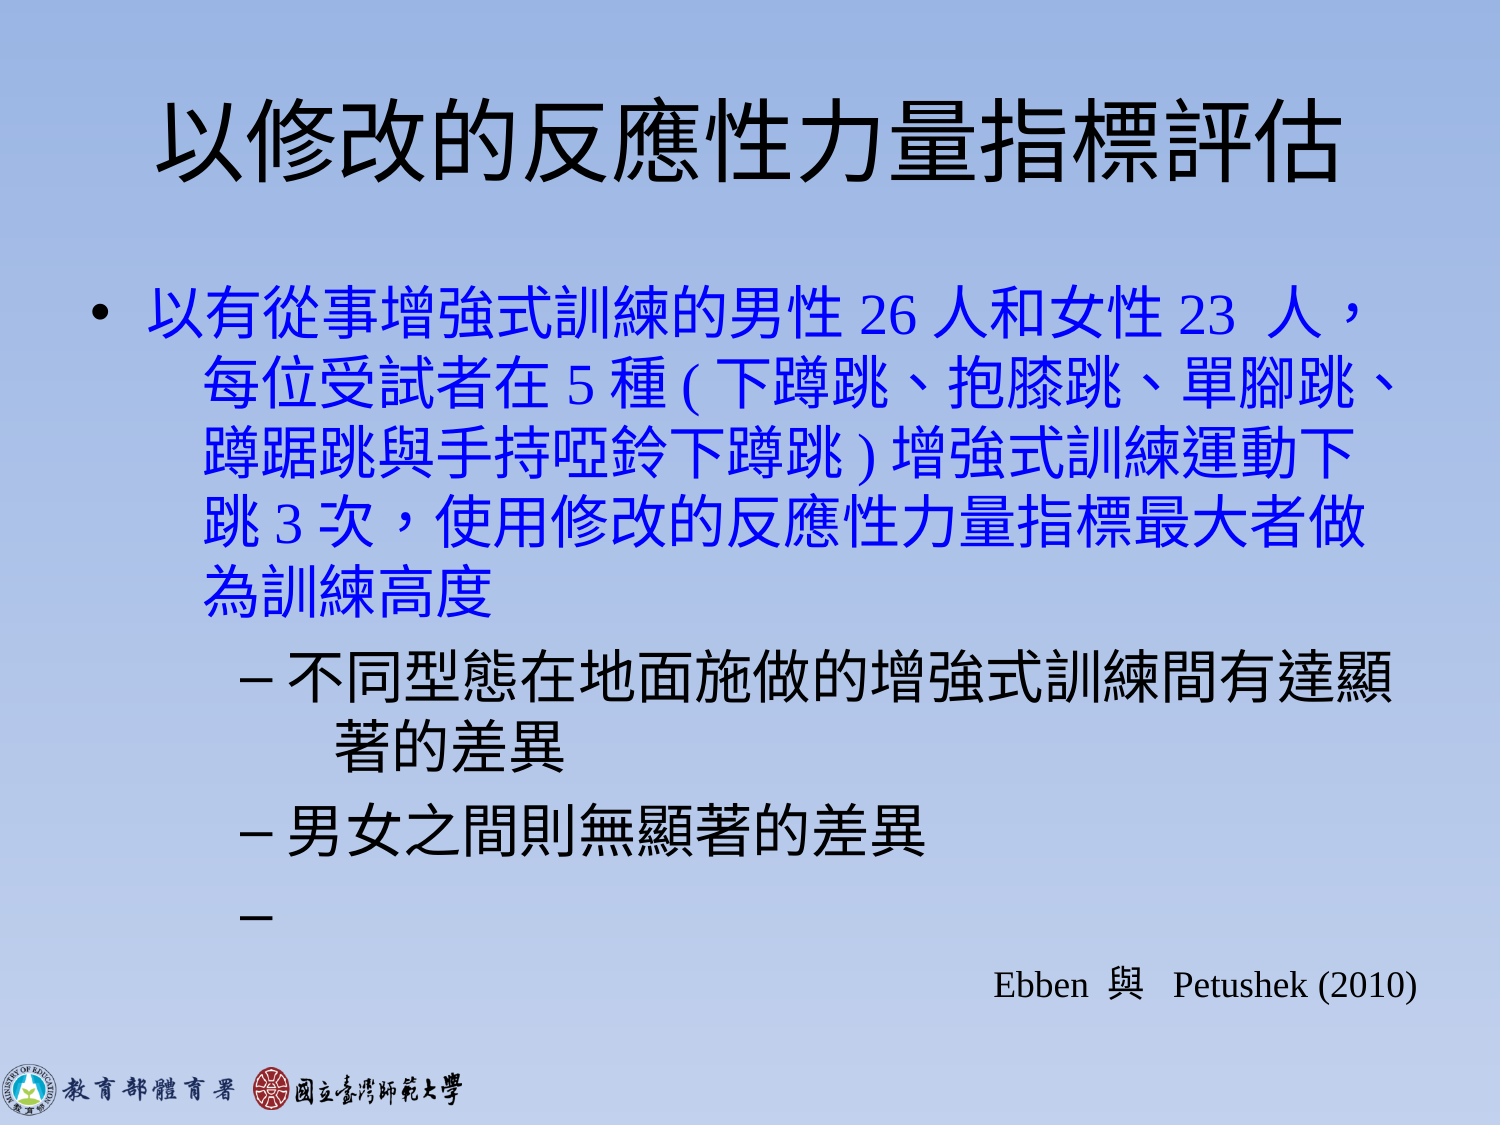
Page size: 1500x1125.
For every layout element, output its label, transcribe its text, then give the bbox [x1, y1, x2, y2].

title 以修改的反應性力量指標評估 [75, 45, 1426, 233]
list 以有從事增強式訓練的男性26人和女性23 人，每位受試者在5種(下蹲跳、抱膝跳、單腳跳、蹲踞跳與手持啞鈴下蹲跳)增強式訓練運動下跳3次，使用修改的反應性力量指標最大者做為訓練高度 不同型態在地面施做的增強式訓練間有達顯著的差異 男女之間則無顯著的差異 [75, 268, 1426, 1012]
text_box Ebben 與 Petushek (2010) [978, 952, 1443, 1012]
